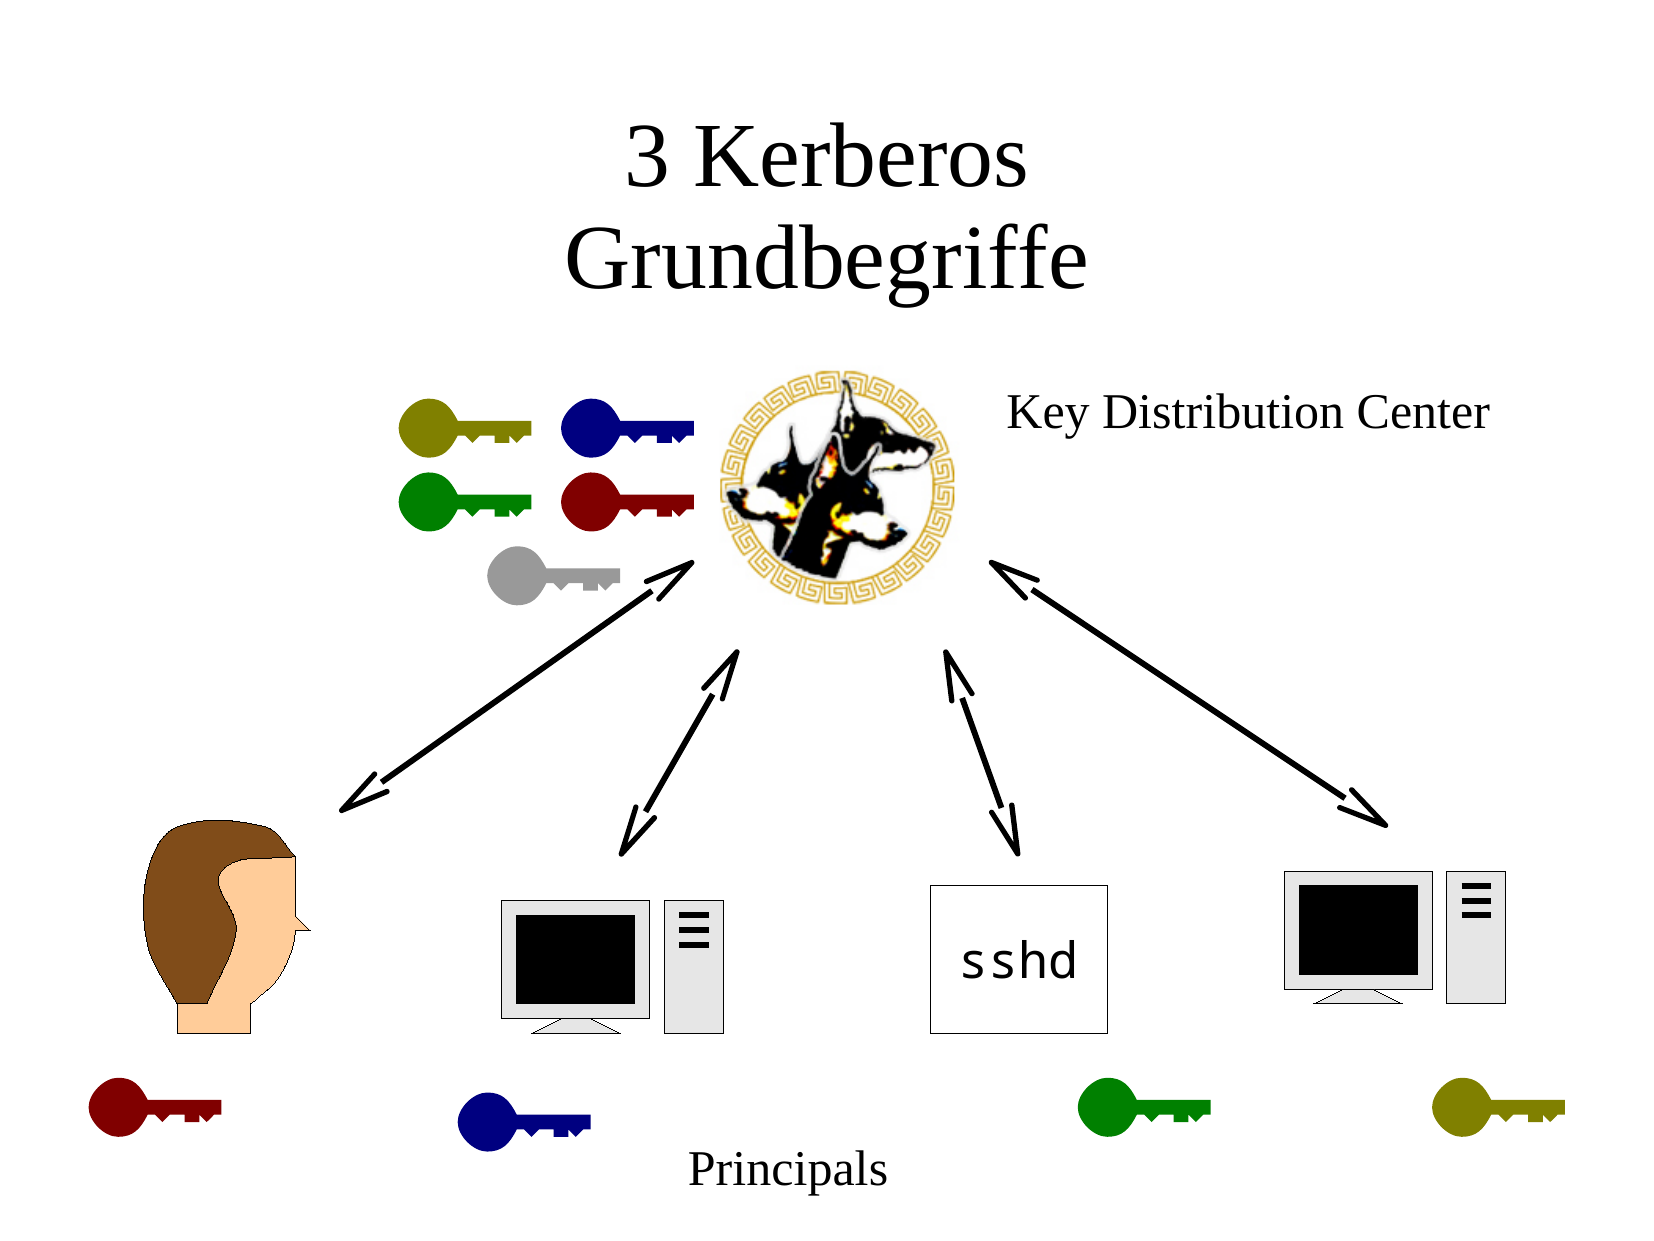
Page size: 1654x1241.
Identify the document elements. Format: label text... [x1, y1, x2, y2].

text_box Key Distribution Center [1006, 383, 1480, 440]
text_box [501, 900, 650, 1034]
text_box [1432, 1077, 1565, 1137]
text_box [143, 820, 311, 1034]
text_box sshd [930, 885, 1108, 1034]
text_box [88, 1077, 222, 1137]
picture [708, 354, 975, 633]
text_box [561, 472, 694, 532]
text_box [457, 1092, 591, 1152]
text_box [1077, 1077, 1211, 1137]
text_box [487, 546, 621, 606]
text_box [1284, 871, 1433, 1004]
text_box Principals [687, 1140, 884, 1196]
text_box [398, 472, 532, 532]
text_box [561, 398, 694, 458]
text_box [398, 398, 532, 458]
title 3 Kerberos Grundbegriffe [121, 102, 1534, 311]
text_box [664, 900, 724, 1034]
text_box [1446, 871, 1506, 1004]
